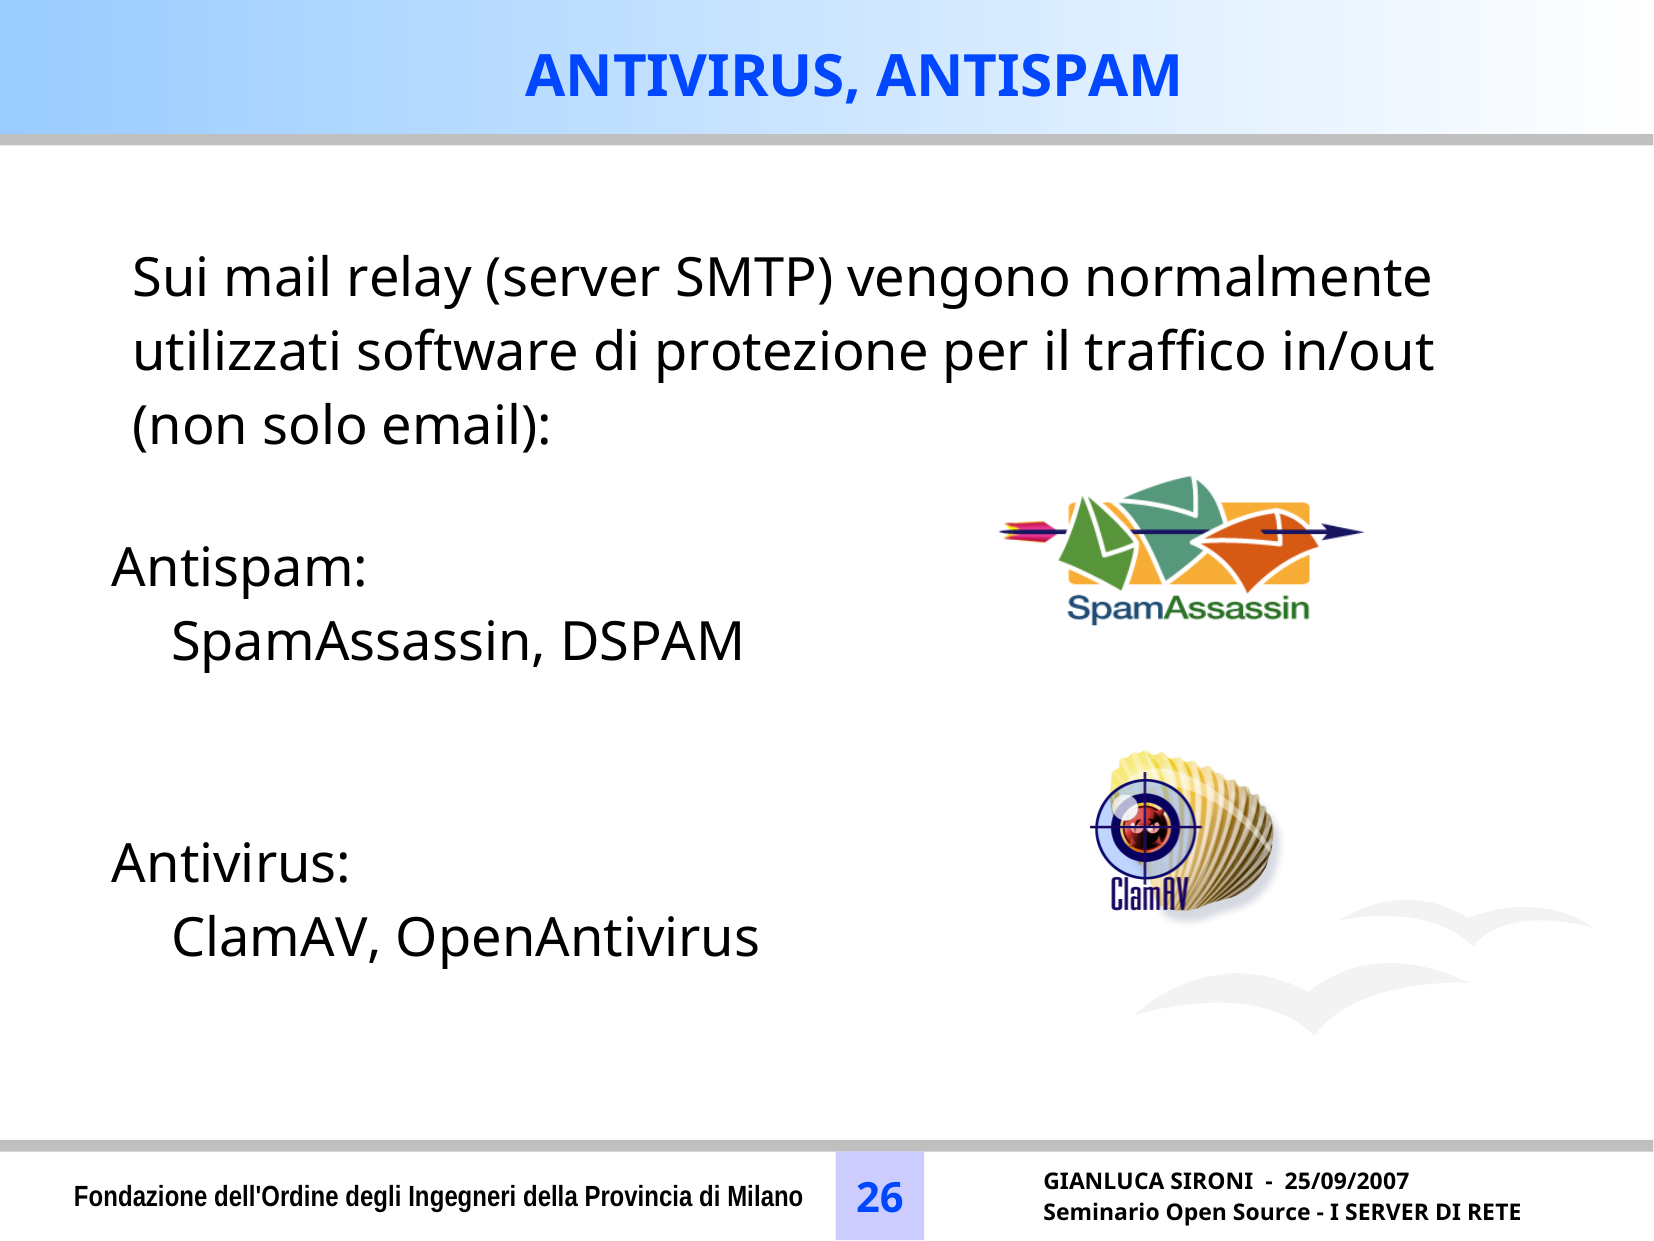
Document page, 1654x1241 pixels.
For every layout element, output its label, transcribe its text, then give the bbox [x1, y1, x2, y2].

picture [987, 464, 1376, 637]
title ANTIVIRUS, ANTISPAM [85, 0, 1654, 148]
picture [1087, 739, 1288, 939]
list Sui mail relay (server SMTP) vengono normalmente utilizzati software di protezione per il traffico in/out (non solo email): Antispam: SpamAssassin, DSPAM Antivirus: ClamAV, OpenAntivirus [111, 147, 1654, 1123]
